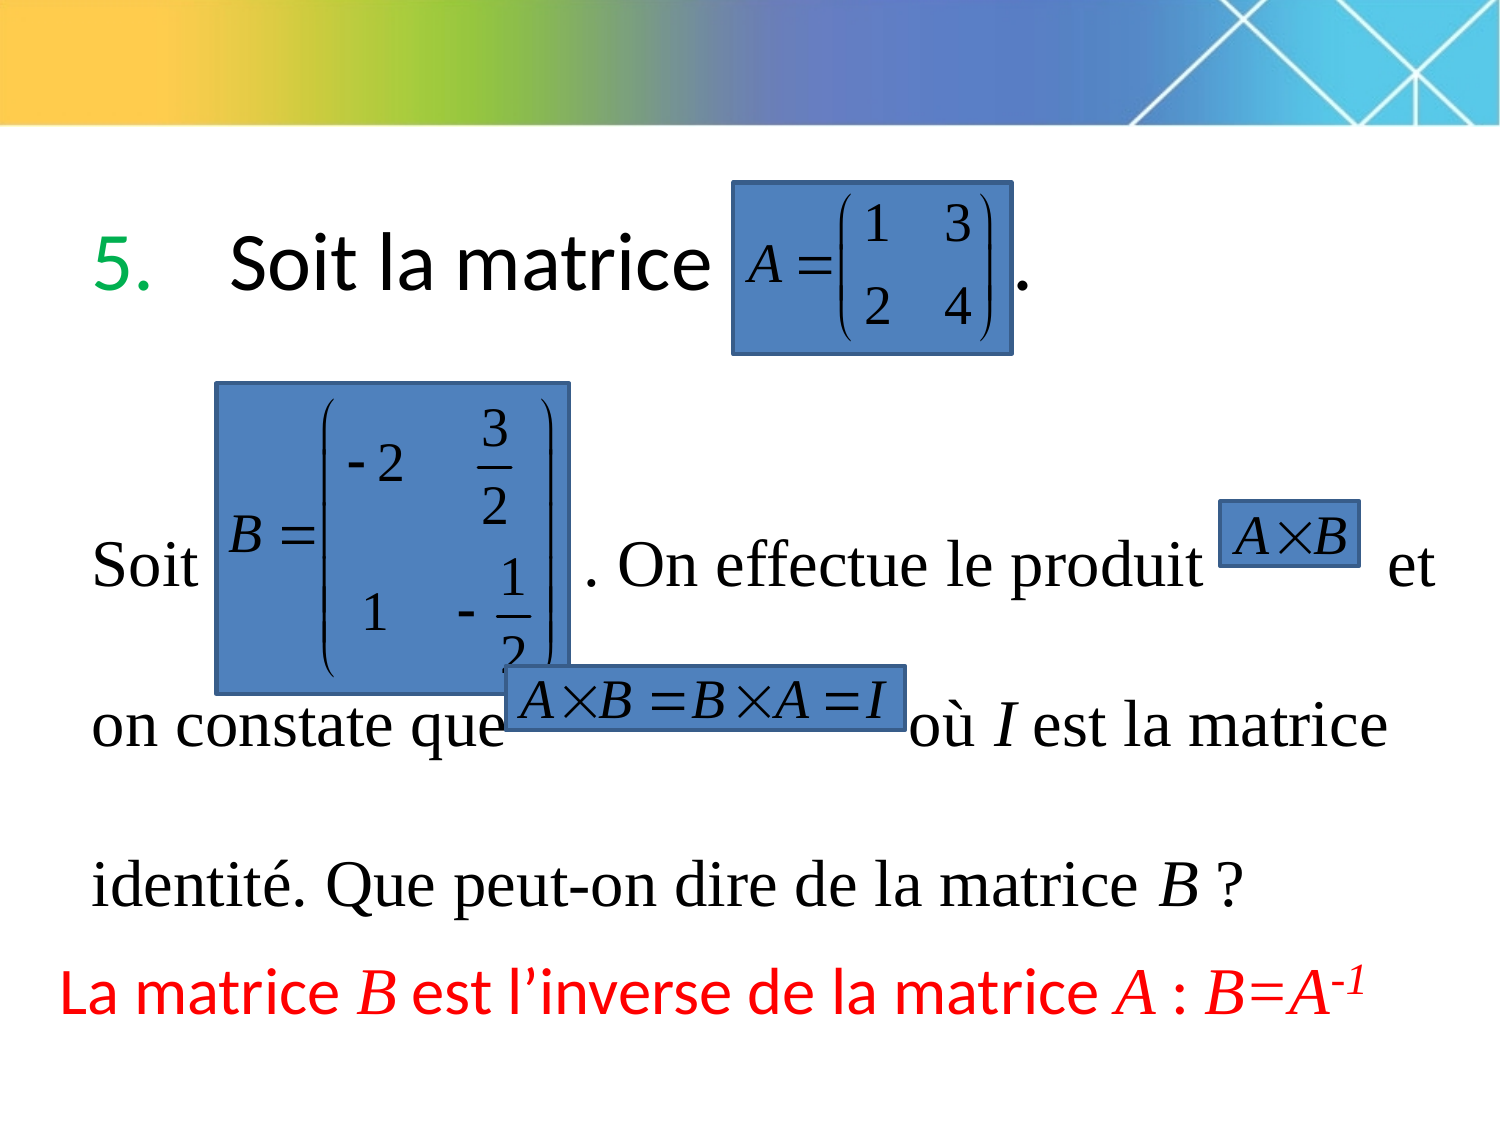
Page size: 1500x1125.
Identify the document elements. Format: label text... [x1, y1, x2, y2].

chart [218, 385, 567, 692]
chart [1222, 503, 1358, 564]
text_box Soit la matrice . [76, 164, 1500, 351]
chart [735, 184, 1010, 352]
text_box Soit . On effectue le produit et on constate que où I est la matrice identité. Que peut-on dire de la matrice B ? [76, 432, 1472, 933]
chart [507, 667, 903, 729]
text_box La matrice B est l’inverse de la matrice A : B=A-1 [44, 860, 1427, 1125]
